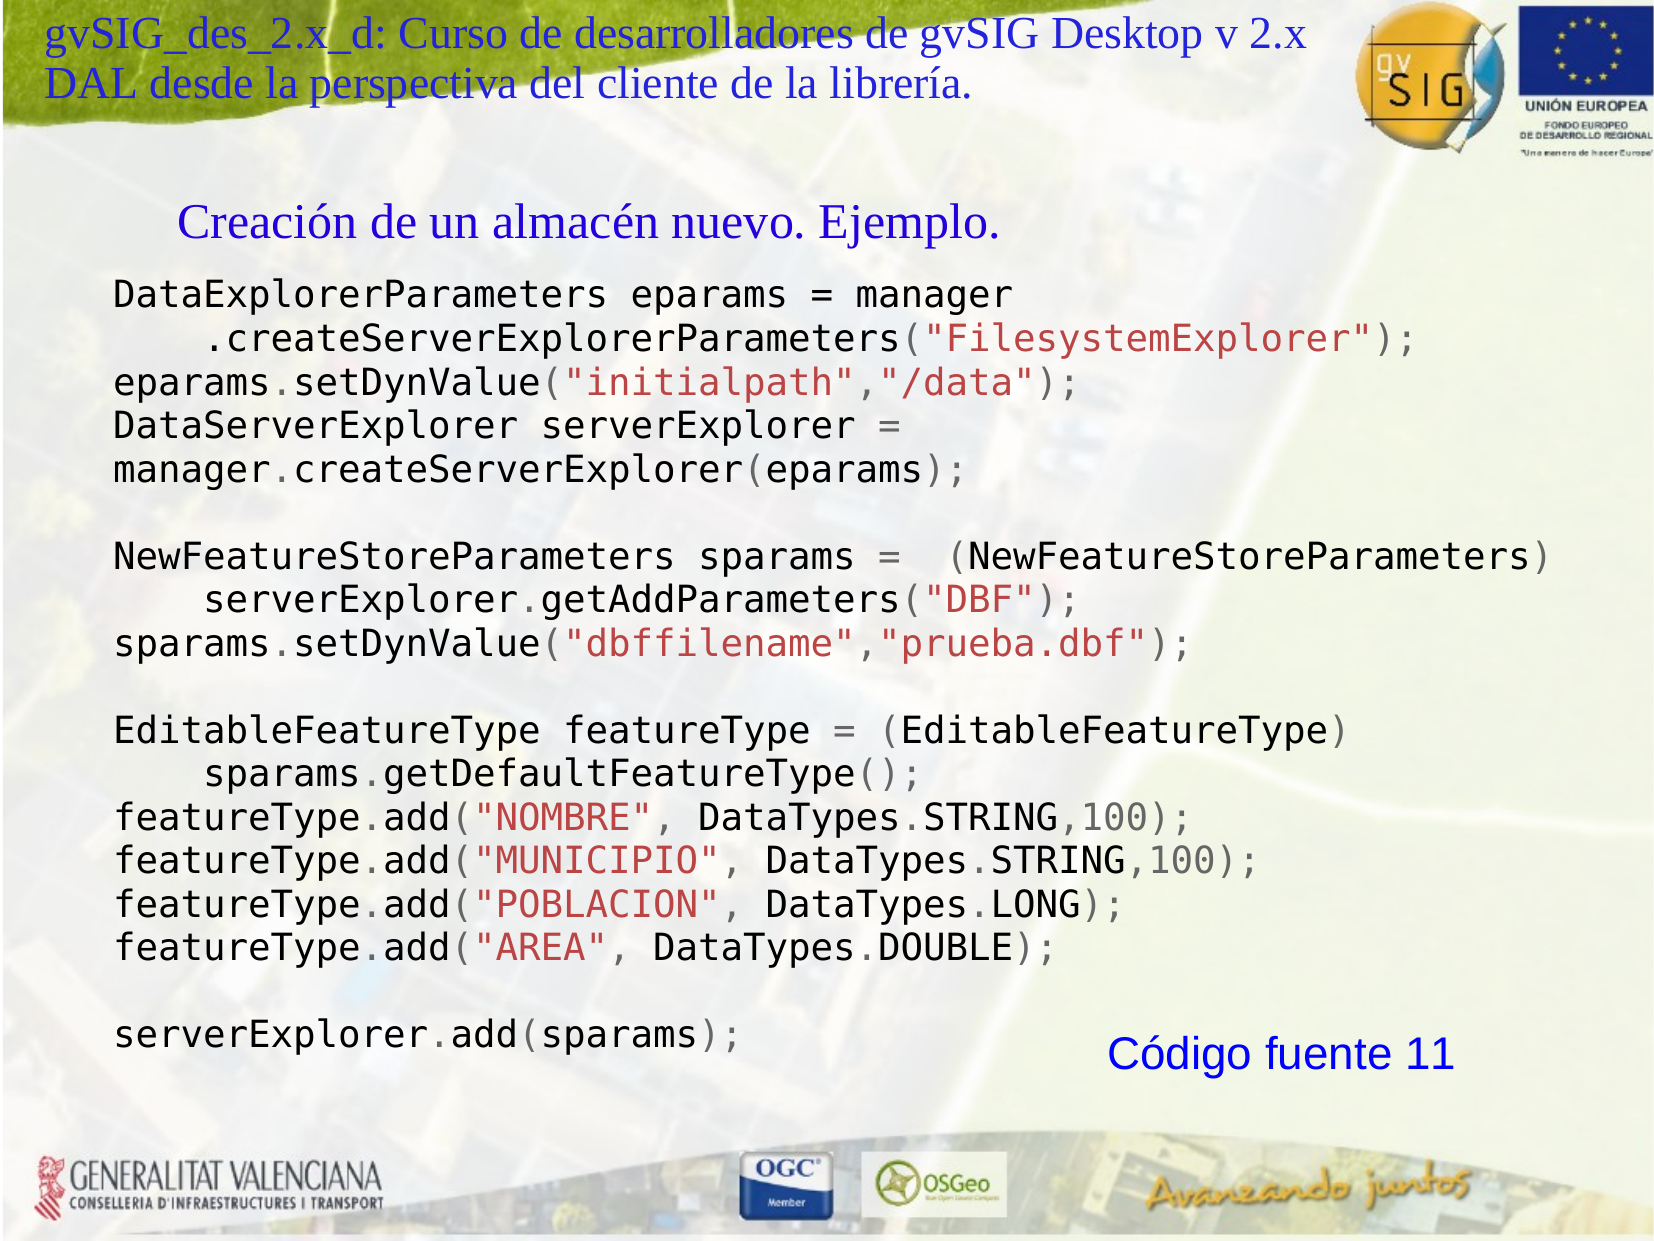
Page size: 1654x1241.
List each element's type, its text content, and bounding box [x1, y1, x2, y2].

text_box Código fuente 11 [1092, 1020, 1506, 1087]
title Creación de un almacén nuevo. Ejemplo. [177, 88, 1329, 265]
picture [2, 0, 1654, 1241]
text_box DataExplorerParameters eparams = manager .createServerExplorerParameters("FilesystemExplorer"); eparams.setDynValue("initialpath","/data"); DataServerExplorer serverExplorer = manager.createServerExplorer(eparams); NewFeatureStoreParameters sparams = (NewFeatureStoreParameters) serverExplorer.getAddParameters("DBF"); sparams.setDynValue("dbffilename","prueba.dbf"); EditableFeatureType featureType = (EditableFeatureType) sparams.getDefaultFeatureType(); featureType.add("NOMBRE", DataTypes.STRING,100); featureType.add("MUNICIPIO", DataTypes.STRING,100); featureType.add("POBLACION", DataTypes.LONG); featureType.add("AREA", DataTypes.DOUBLE); serverExplorer.add(sparams); [98, 265, 1583, 1065]
